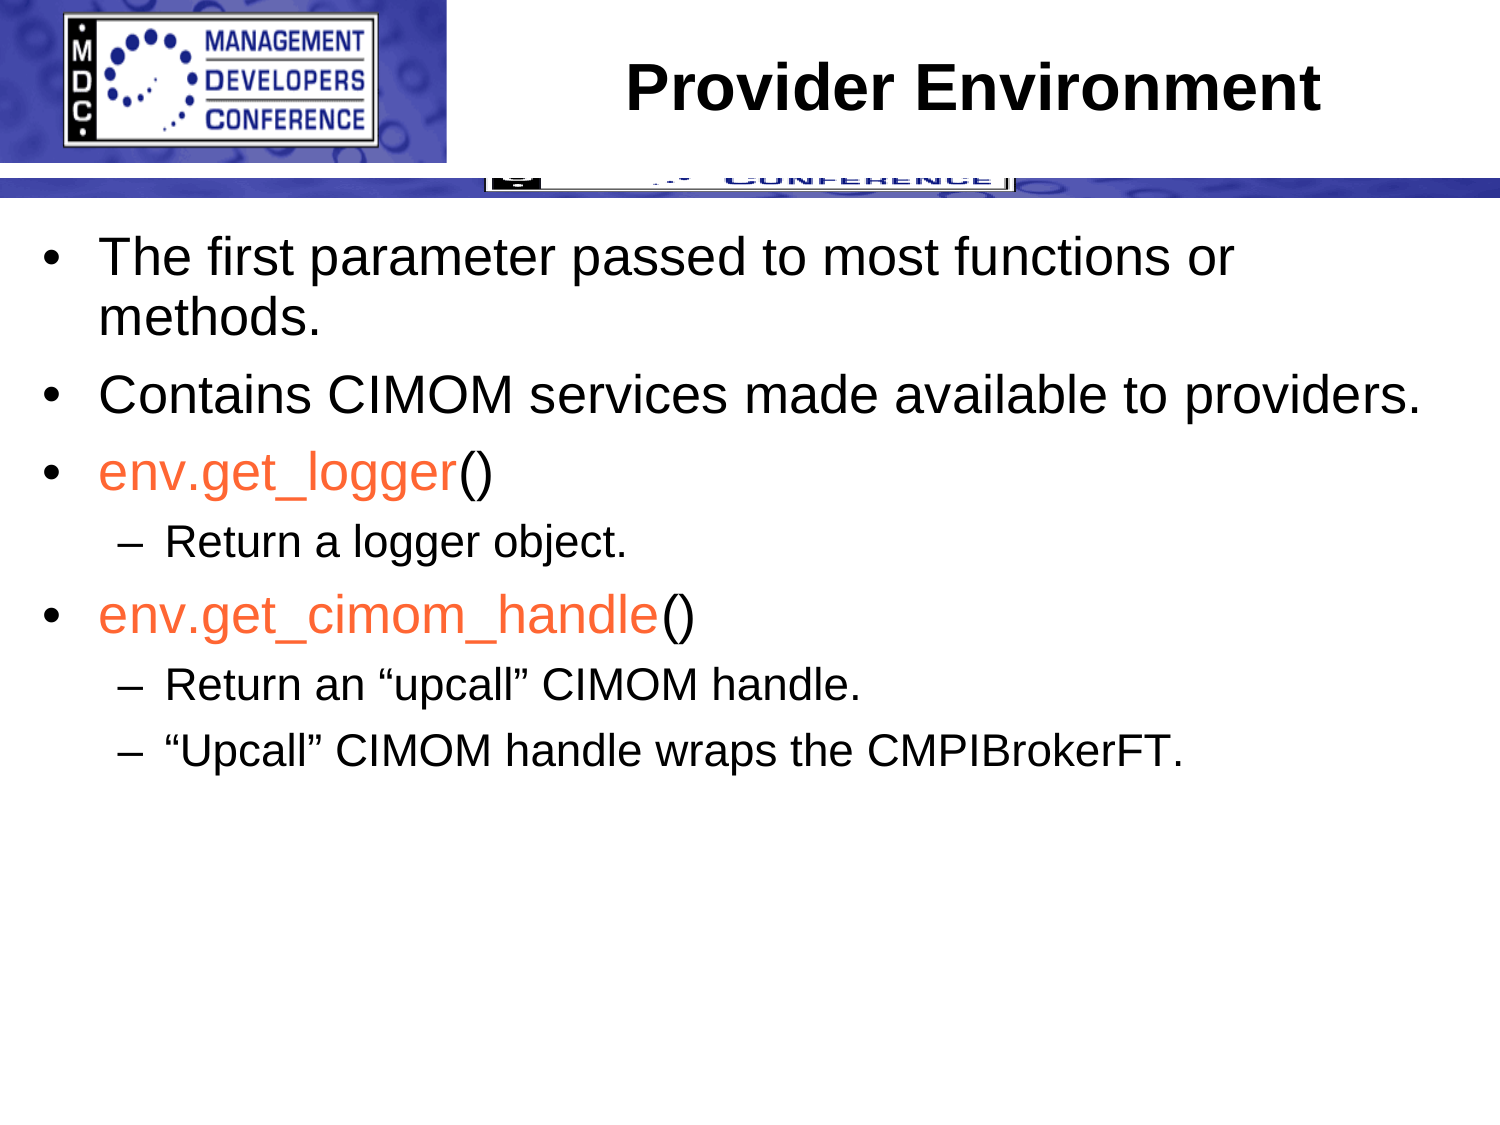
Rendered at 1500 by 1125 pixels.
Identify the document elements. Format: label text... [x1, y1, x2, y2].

title Provider Environment [447, 0, 1500, 176]
picture [0, 0, 447, 163]
picture [0, 178, 1500, 198]
list The first parameter passed to most functions or methods. Contains CIMOM services made available to providers. env.get_logger() Return a logger object. env.get_cimom_handle() Return an “upcall” CIMOM handle. “Upcall” CIMOM handle wraps the CMPIBrokerFT. [42, 226, 1433, 1067]
